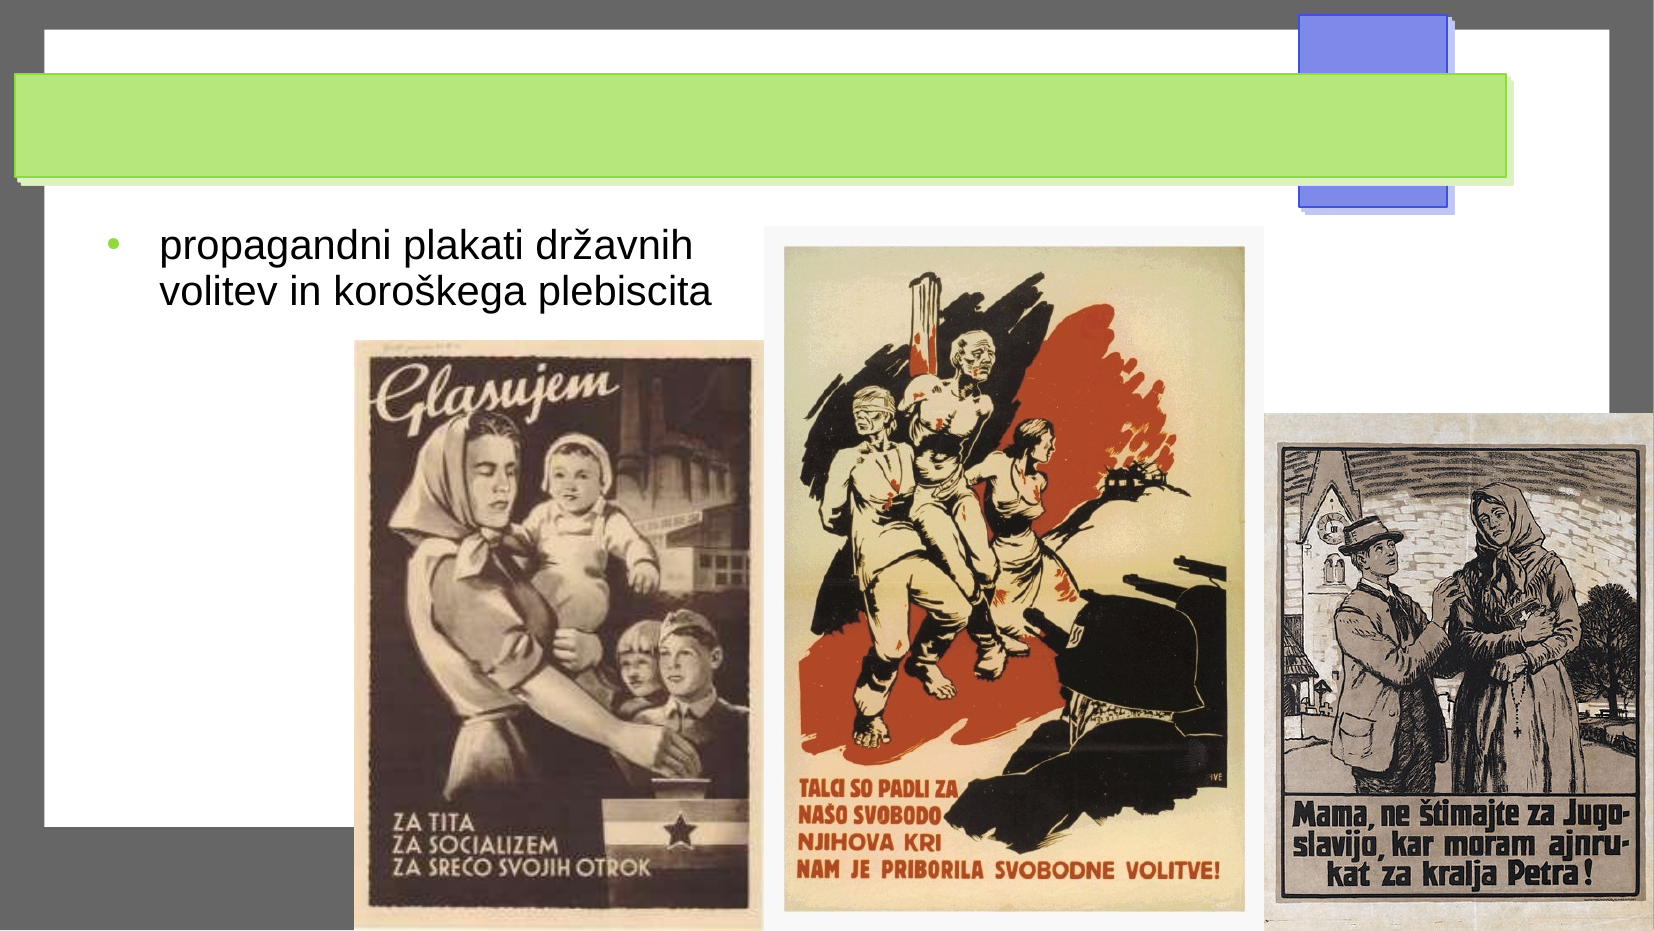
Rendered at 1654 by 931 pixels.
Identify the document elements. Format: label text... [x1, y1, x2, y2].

picture [354, 226, 1654, 931]
list propagandni plakati državnih volitev in koroškega plebiscita [88, 221, 1565, 813]
